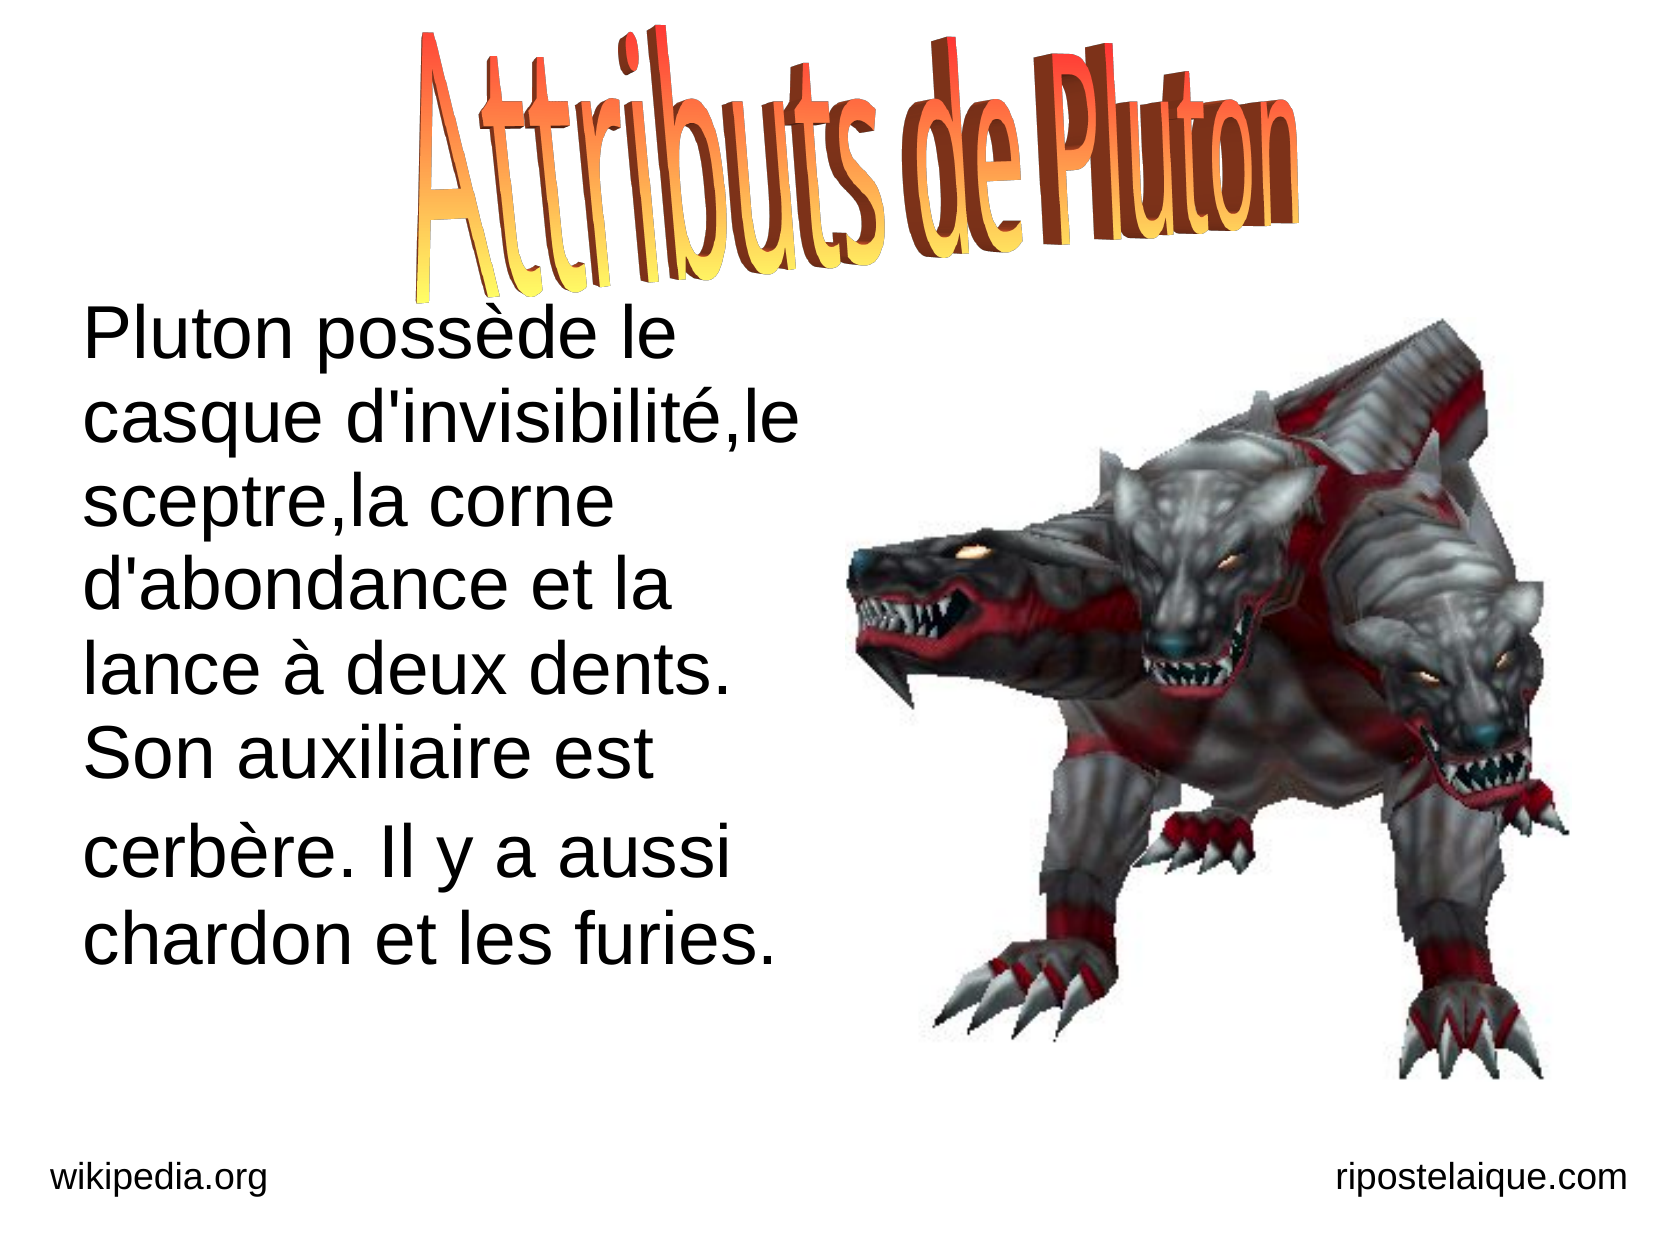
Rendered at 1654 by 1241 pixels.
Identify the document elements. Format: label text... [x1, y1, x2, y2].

picture [845, 317, 1572, 1082]
text_box wikipedia.org ripostelaique.com [35, 1147, 1654, 1205]
list Pluton possède le casque d'invisibilité,le sceptre,la corne d'abondance et la lance à deux dents. Son auxiliaire est cerbère. Il y a aussi chardon et les furies. [82, 290, 809, 1109]
